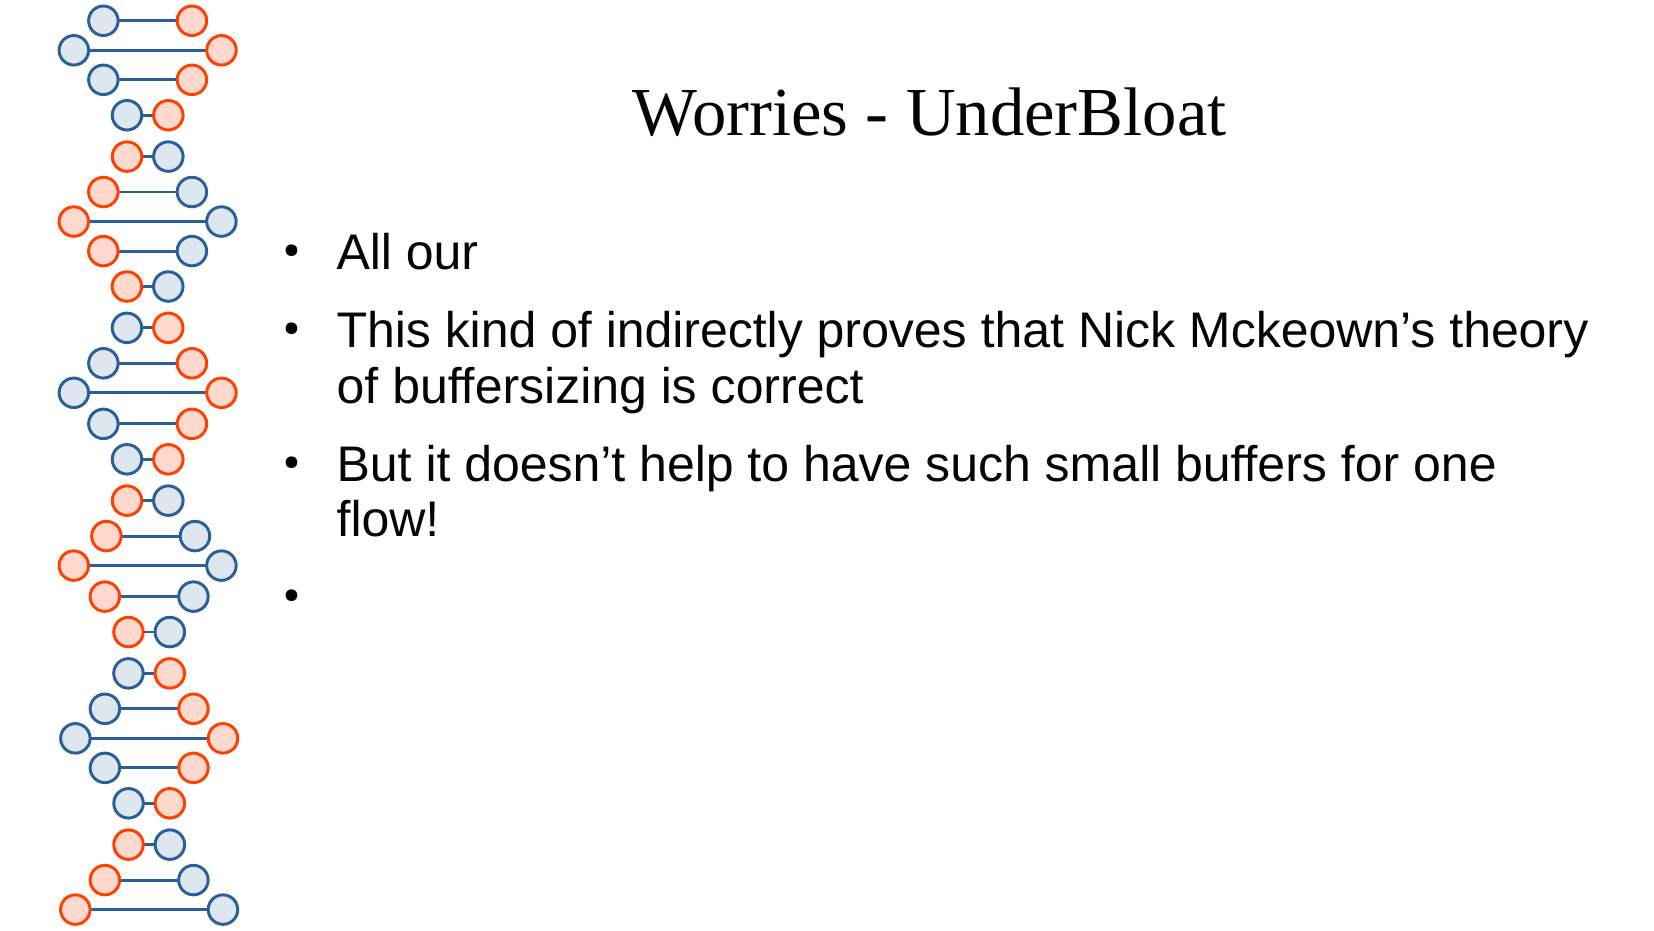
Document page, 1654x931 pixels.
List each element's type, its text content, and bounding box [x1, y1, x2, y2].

list All our This kind of indirectly proves that Nick Mckeown’s theory of buffersizing is correct But it doesn’t help to have such small buffers for one flow! [265, 224, 1595, 764]
title Worries - UnderBloat [265, 35, 1595, 189]
